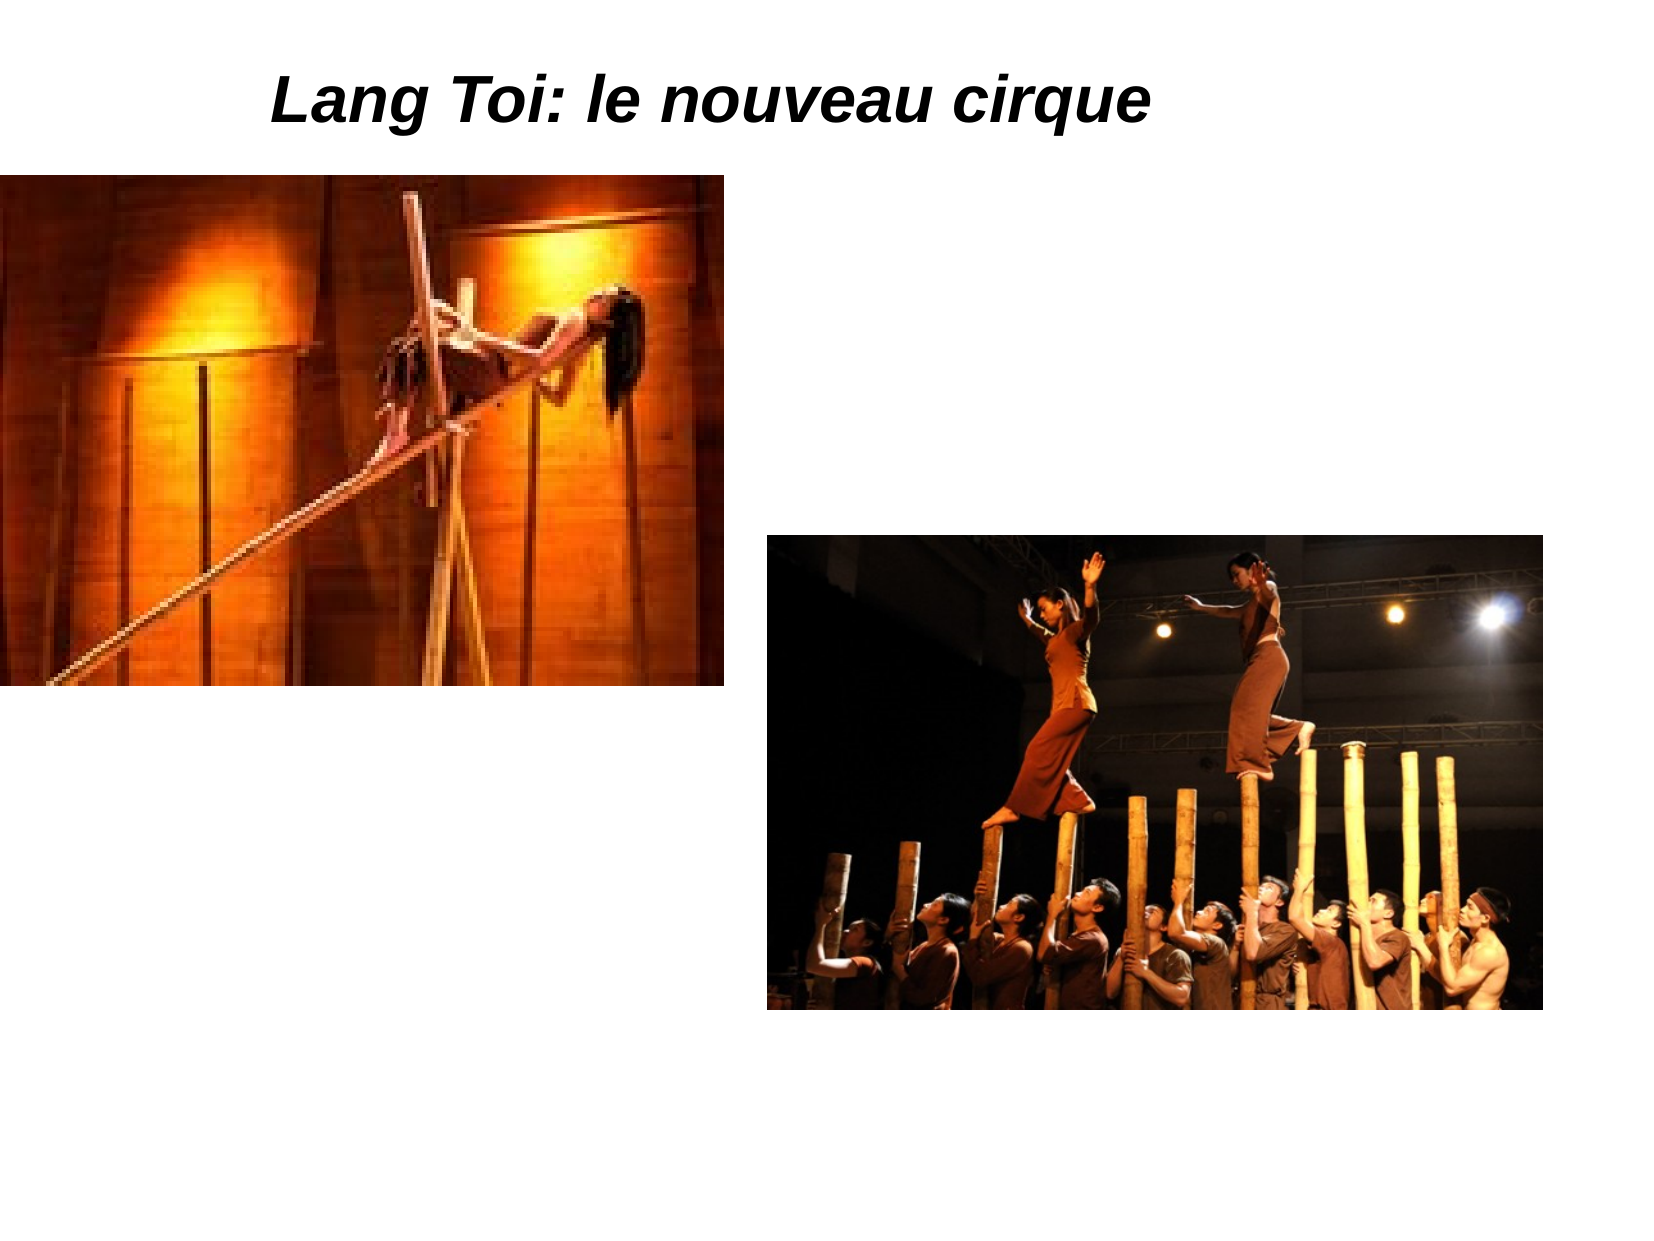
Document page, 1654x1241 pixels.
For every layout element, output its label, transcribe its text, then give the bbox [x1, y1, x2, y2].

picture [0, 175, 724, 686]
picture [767, 535, 1543, 1010]
text_box Lang Toi: le nouveau cirque [237, 54, 1476, 145]
